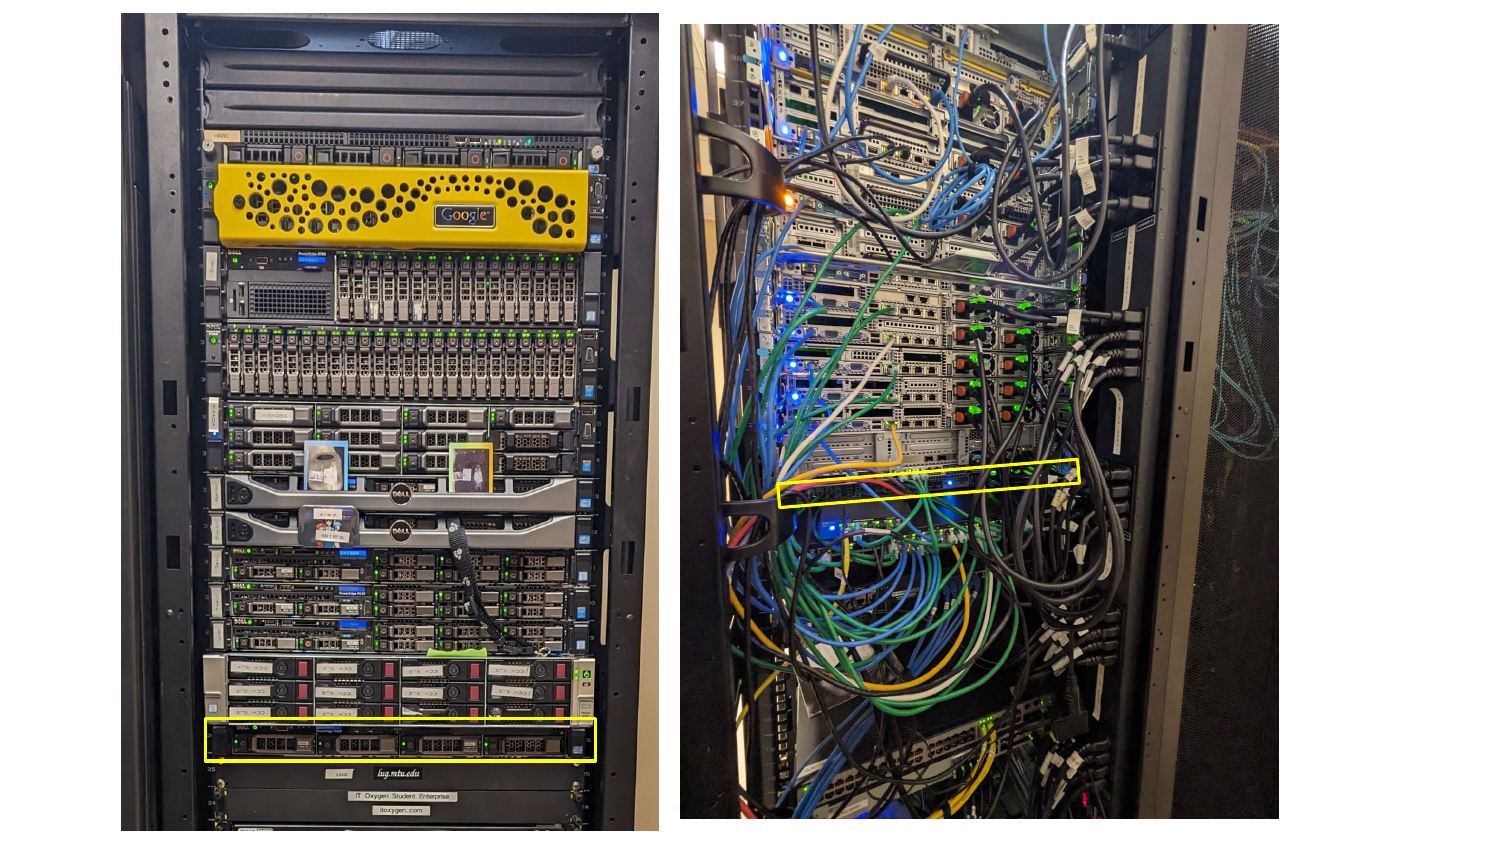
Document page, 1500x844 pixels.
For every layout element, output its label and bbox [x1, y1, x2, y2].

picture [121, 13, 659, 831]
picture [680, 24, 1279, 819]
